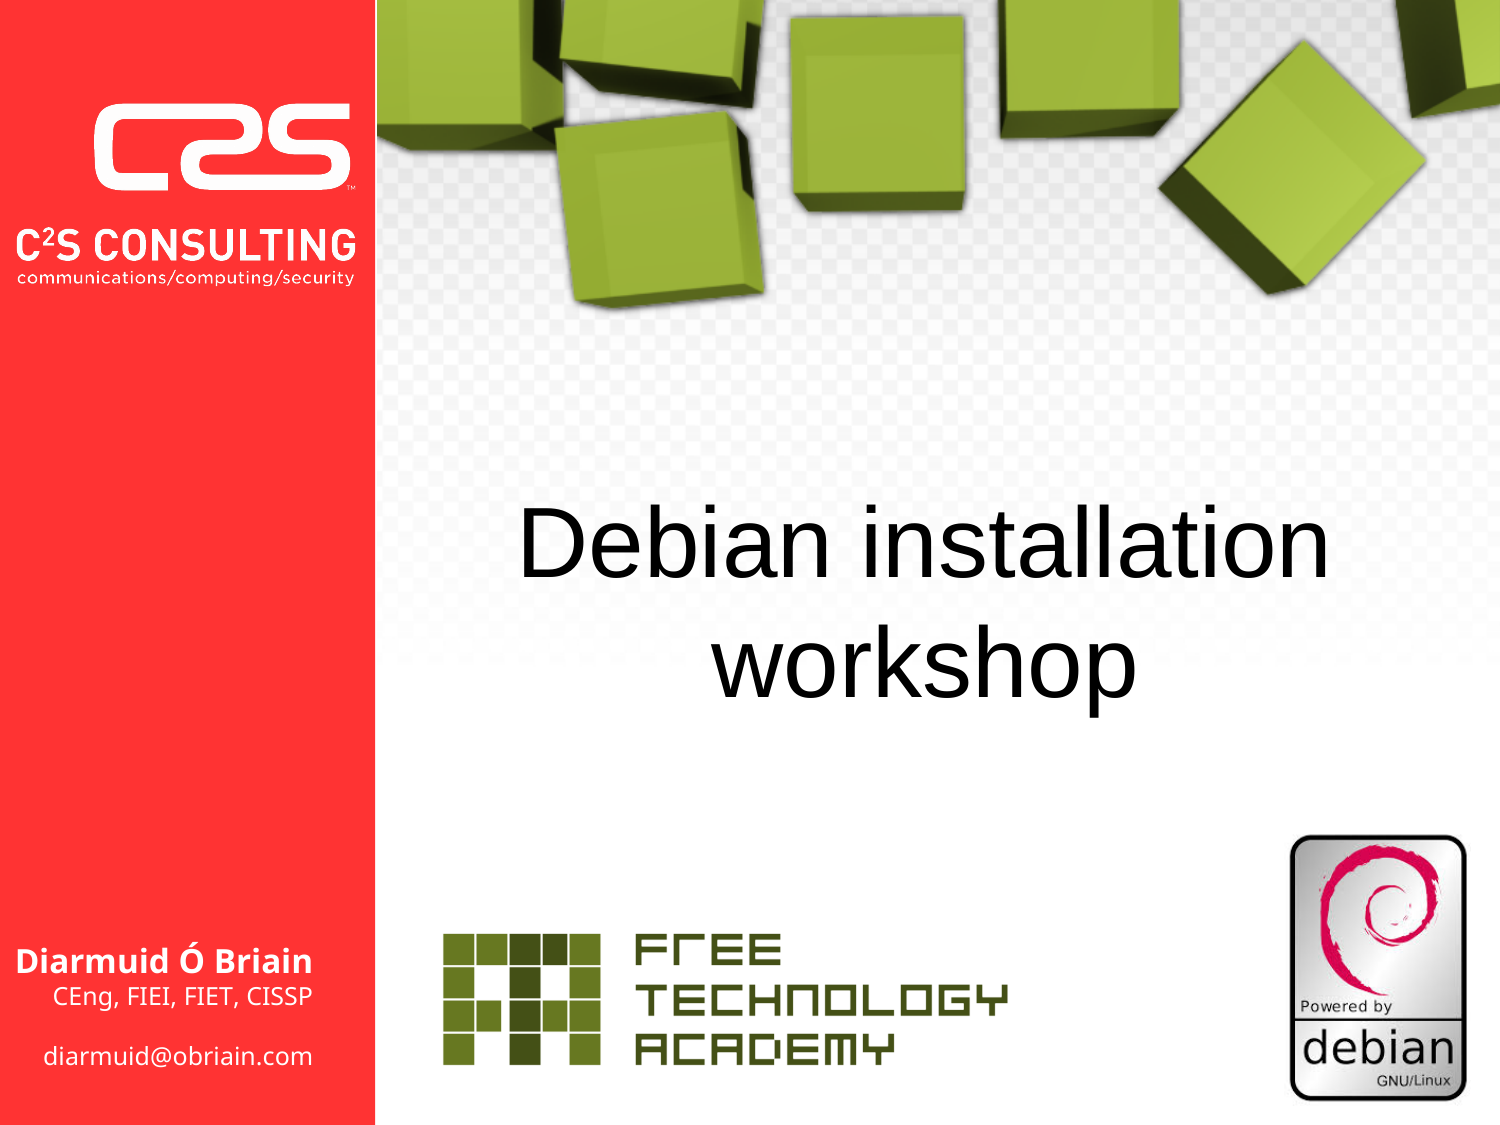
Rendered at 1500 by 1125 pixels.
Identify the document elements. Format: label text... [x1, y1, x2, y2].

picture [377, 0, 1500, 667]
picture [1276, 826, 1474, 1111]
picture [13, 98, 361, 290]
picture [437, 926, 1016, 1075]
subtitle Debian installation workshop [425, 354, 1426, 841]
